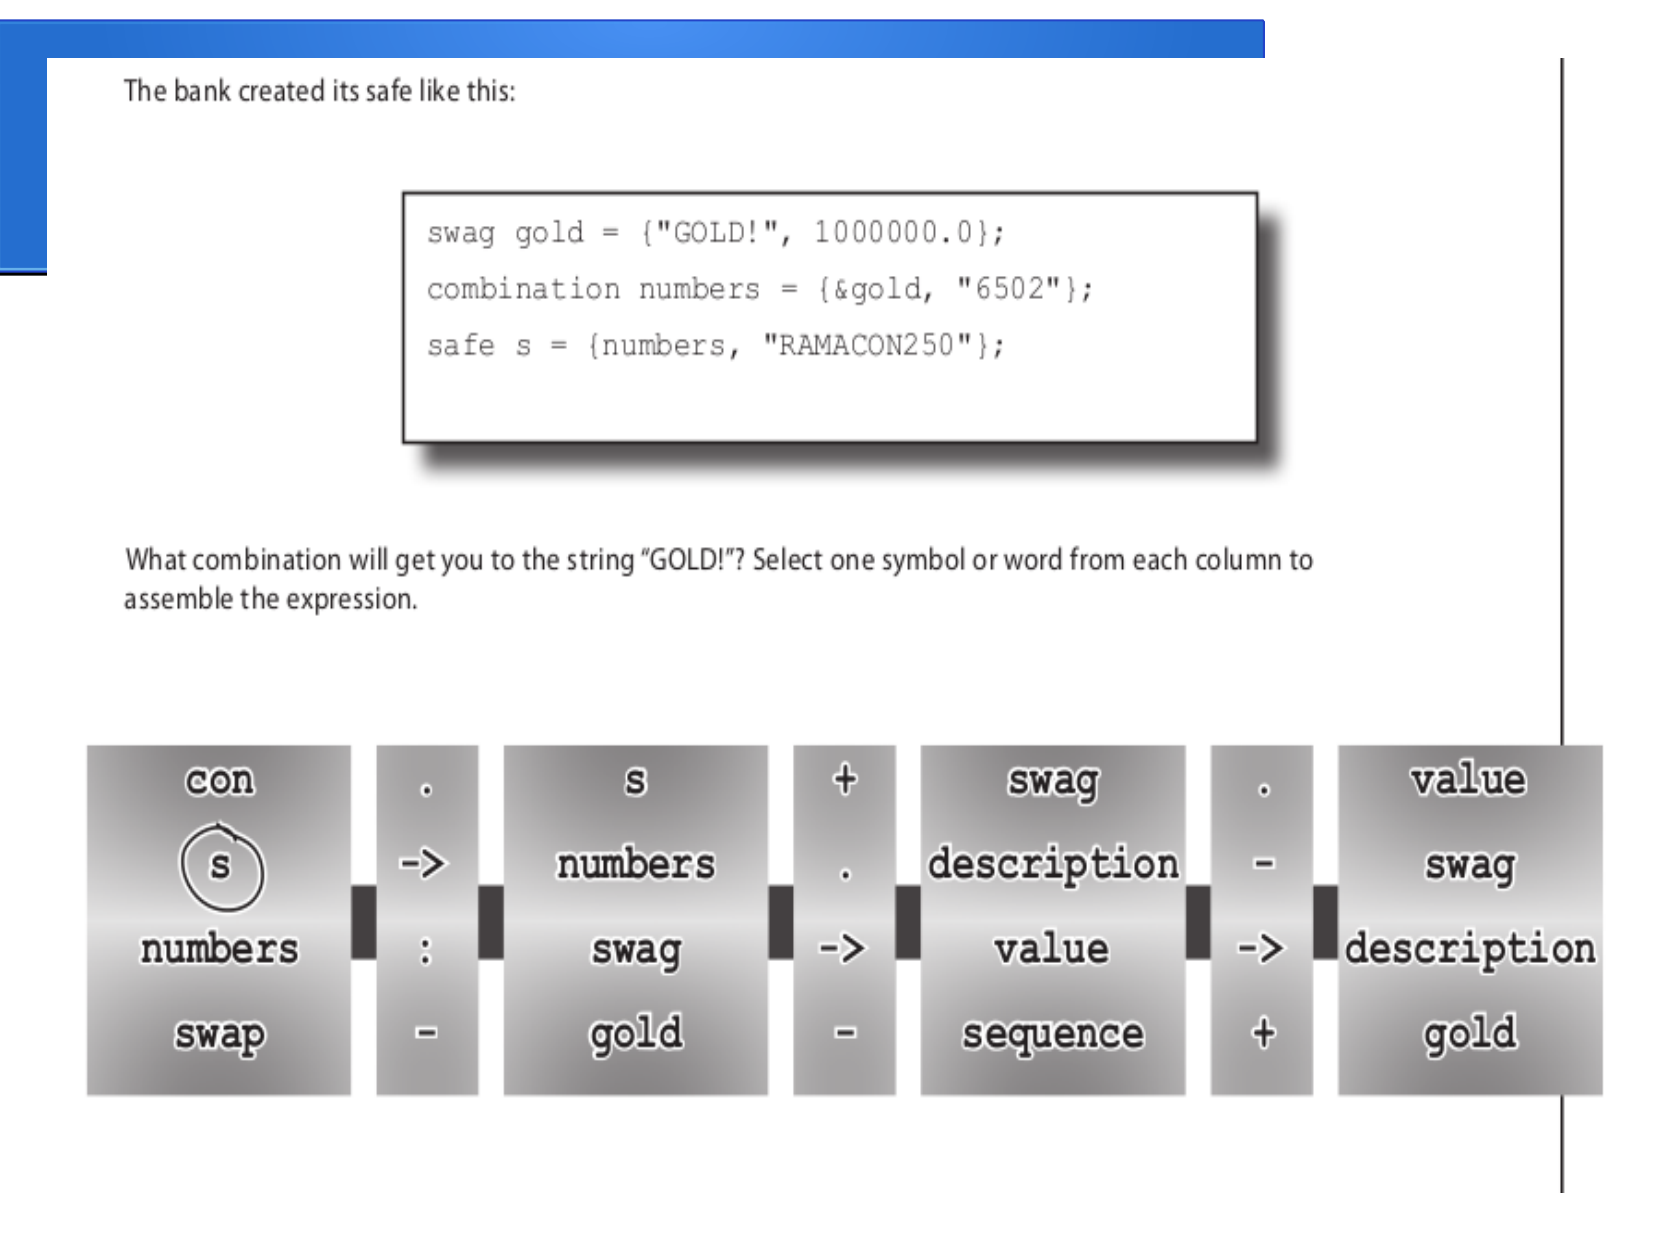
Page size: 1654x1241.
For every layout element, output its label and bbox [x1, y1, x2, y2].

picture [47, 58, 1607, 1193]
